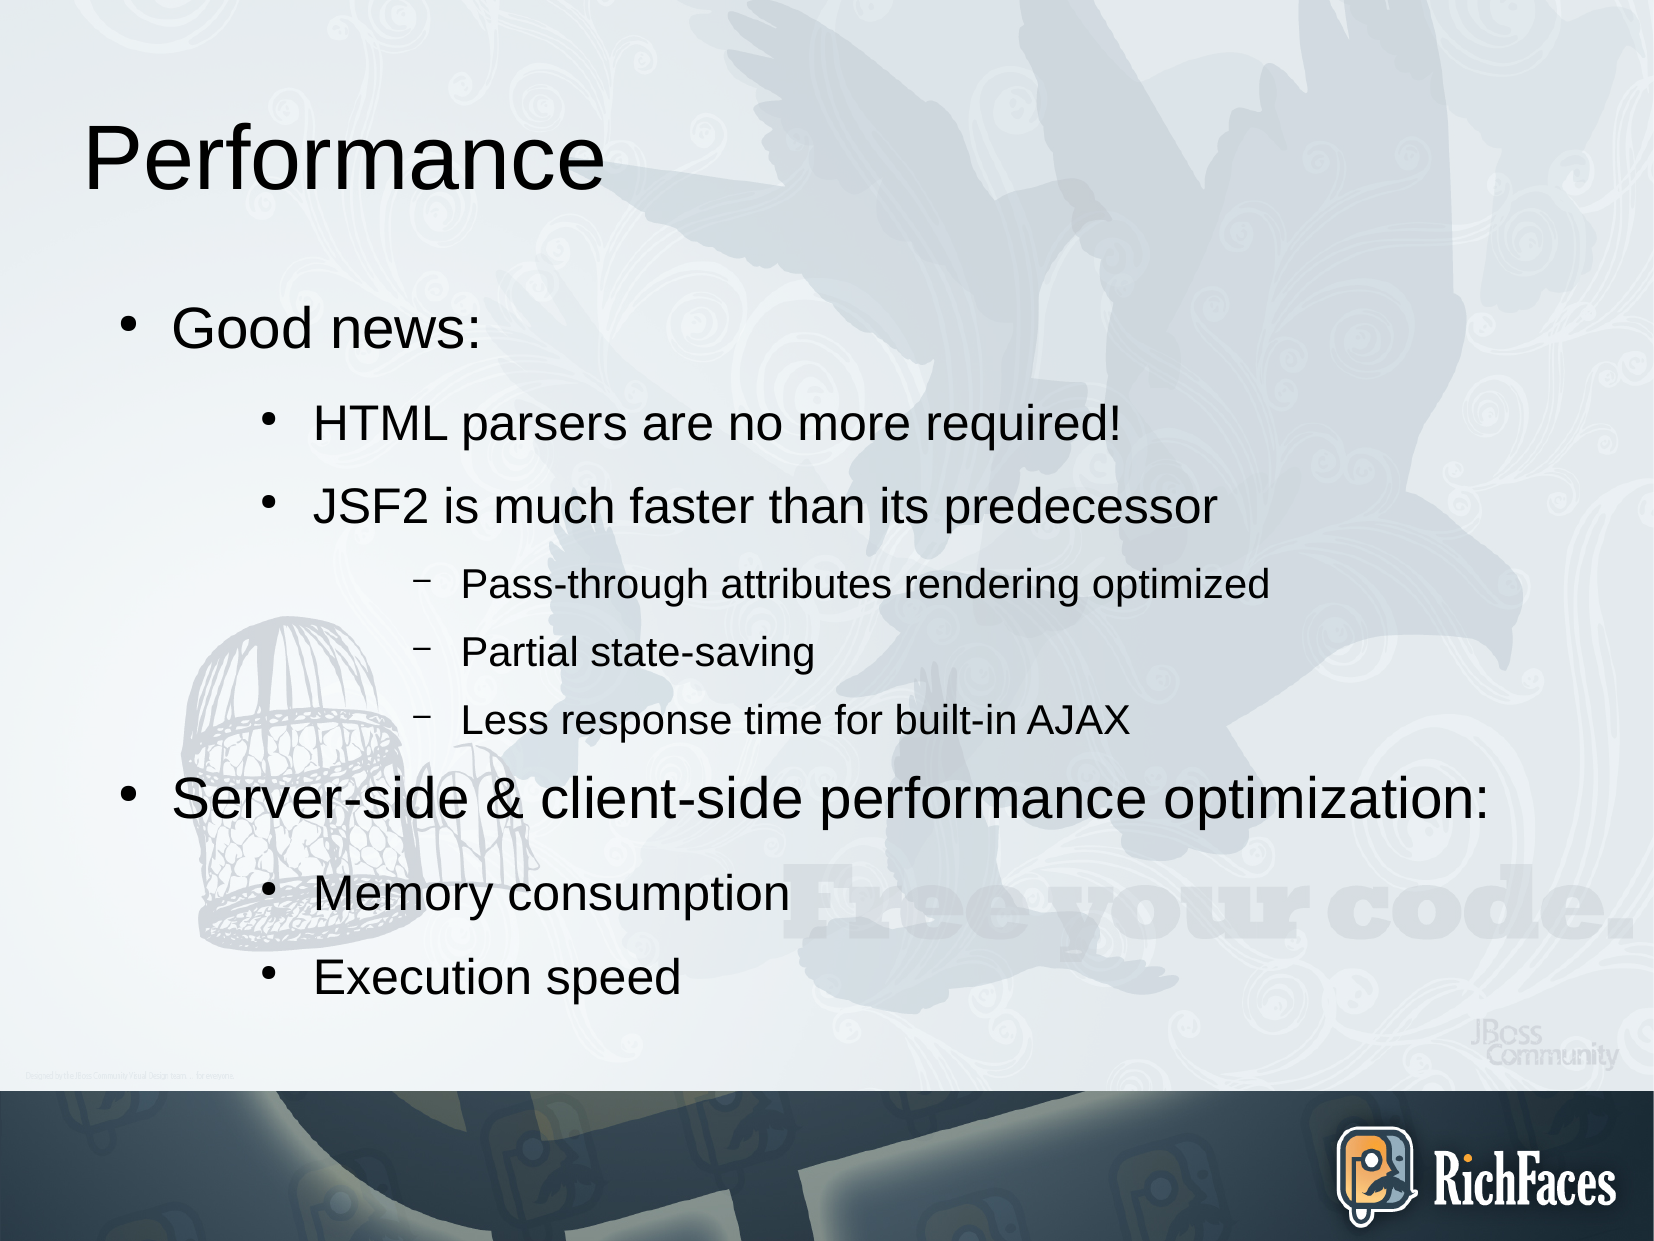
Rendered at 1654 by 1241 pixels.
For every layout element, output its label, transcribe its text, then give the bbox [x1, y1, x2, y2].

list Good news: HTML parsers are no more required! JSF2 is much faster than its predecessor Pass-through attributes rendering optimized Partial state-saving Less response time for built-in AJAX Server-side & client-side performance optimization: Memory consumption Execution speed [82, 290, 1571, 1094]
title Performance [82, 56, 1571, 250]
